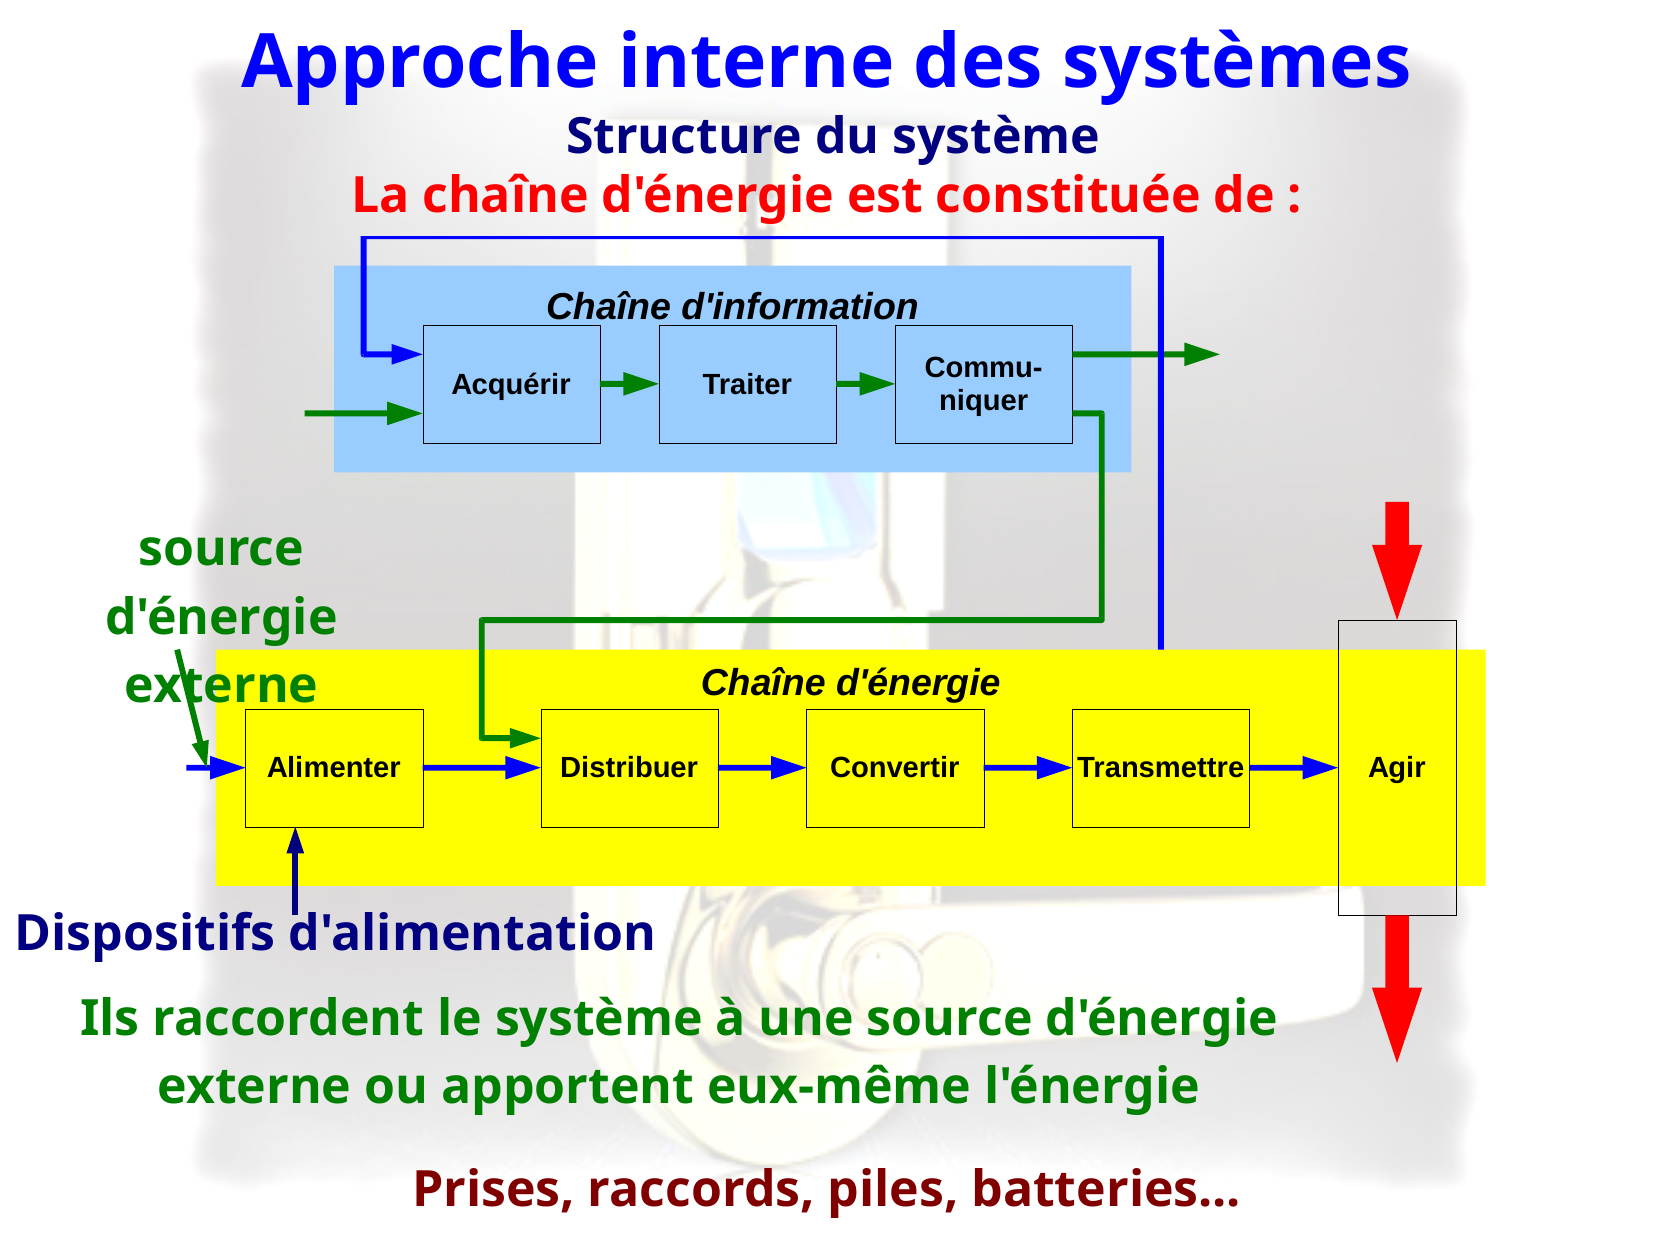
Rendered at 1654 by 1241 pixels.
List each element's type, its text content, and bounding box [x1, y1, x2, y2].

text_box Ils raccordent le système à une source d'énergie externe ou apportent eux-même l'énergie [0, 974, 1359, 1129]
text_box source d'énergie externe [0, 501, 443, 662]
text_box Structure du système [0, 93, 1654, 151]
text_box Prises, raccords, piles, batteries... [0, 1145, 1654, 1230]
text_box La chaîne d'énergie est constituée de : [0, 151, 1654, 237]
chart [186, 237, 1486, 1063]
text_box Dispositifs d'alimentation [0, 890, 739, 974]
